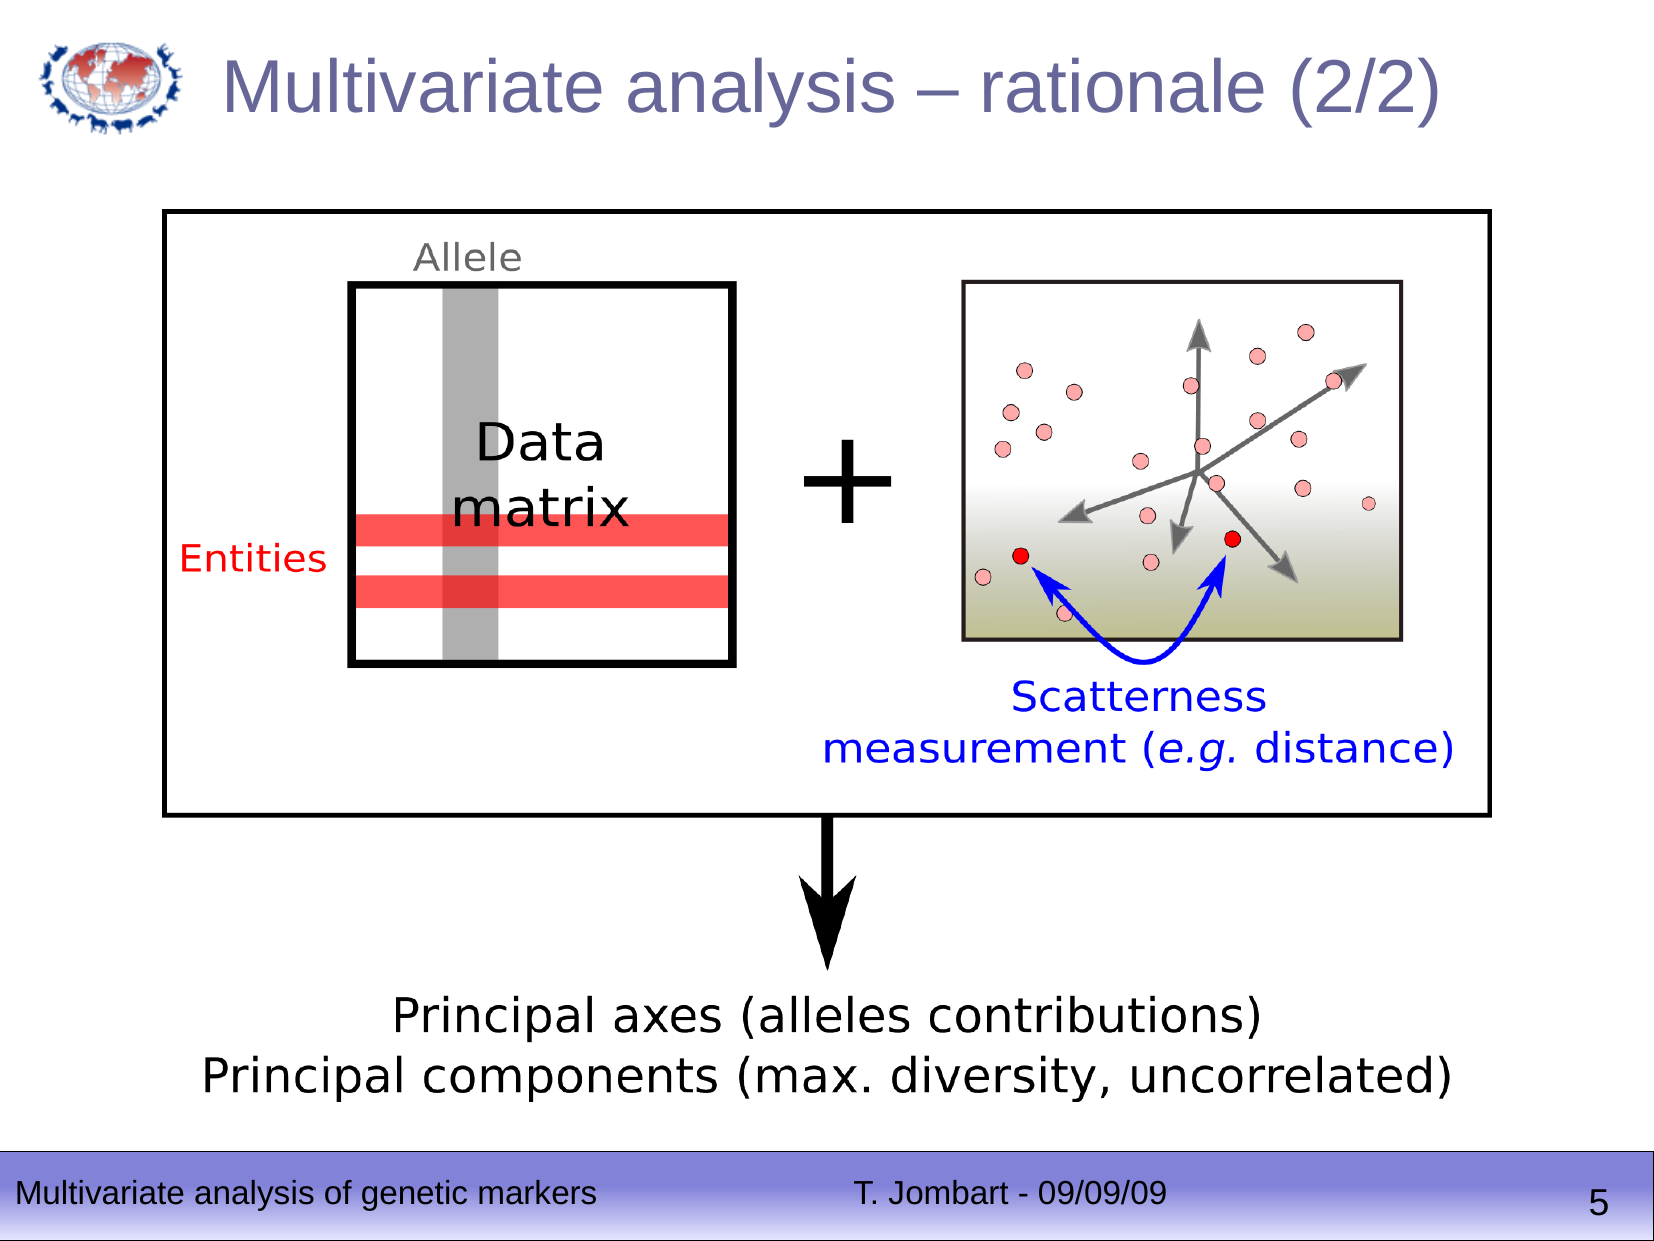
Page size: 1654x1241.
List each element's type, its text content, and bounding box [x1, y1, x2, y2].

text_box Multivariate analysis – rationale (2/2) [206, 37, 1654, 137]
text_box Multivariate analysis of genetic markers [0, 1167, 614, 1220]
text_box T. Jombart - 09/09/09 [838, 1167, 1202, 1225]
text_box 5 [1573, 1174, 1625, 1232]
picture [162, 209, 1492, 1102]
text_box [0, 1151, 1654, 1241]
picture [25, 29, 186, 144]
